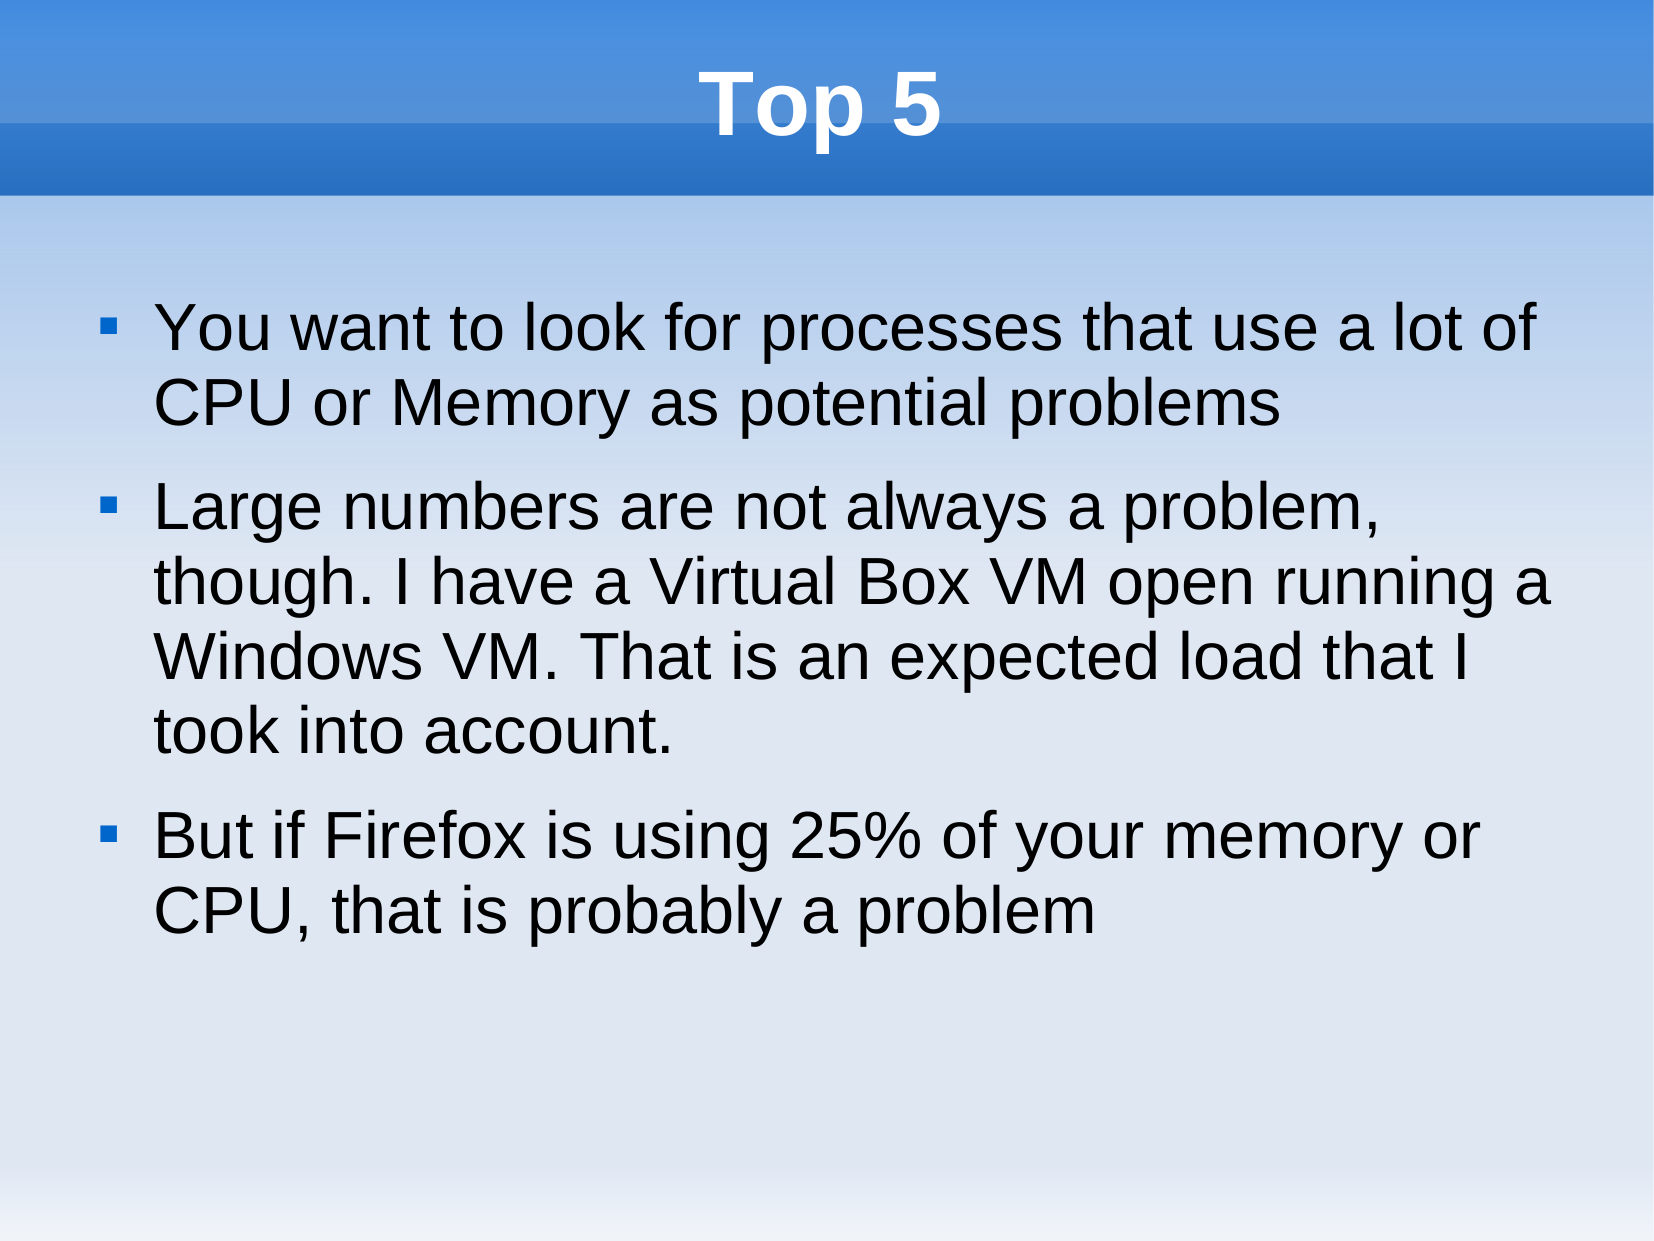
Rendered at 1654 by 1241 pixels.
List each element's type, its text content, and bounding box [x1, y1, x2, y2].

picture [0, 0, 1654, 1241]
title Top 5 [76, 0, 1565, 208]
list You want to look for processes that use a lot of CPU or Memory as potential problems Large numbers are not always a problem, though. I have a Virtual Box VM open running a Windows VM. That is an expected load that I took into account. But if Firefox is using 25% of your memory or CPU, that is probably a problem [82, 290, 1571, 1109]
